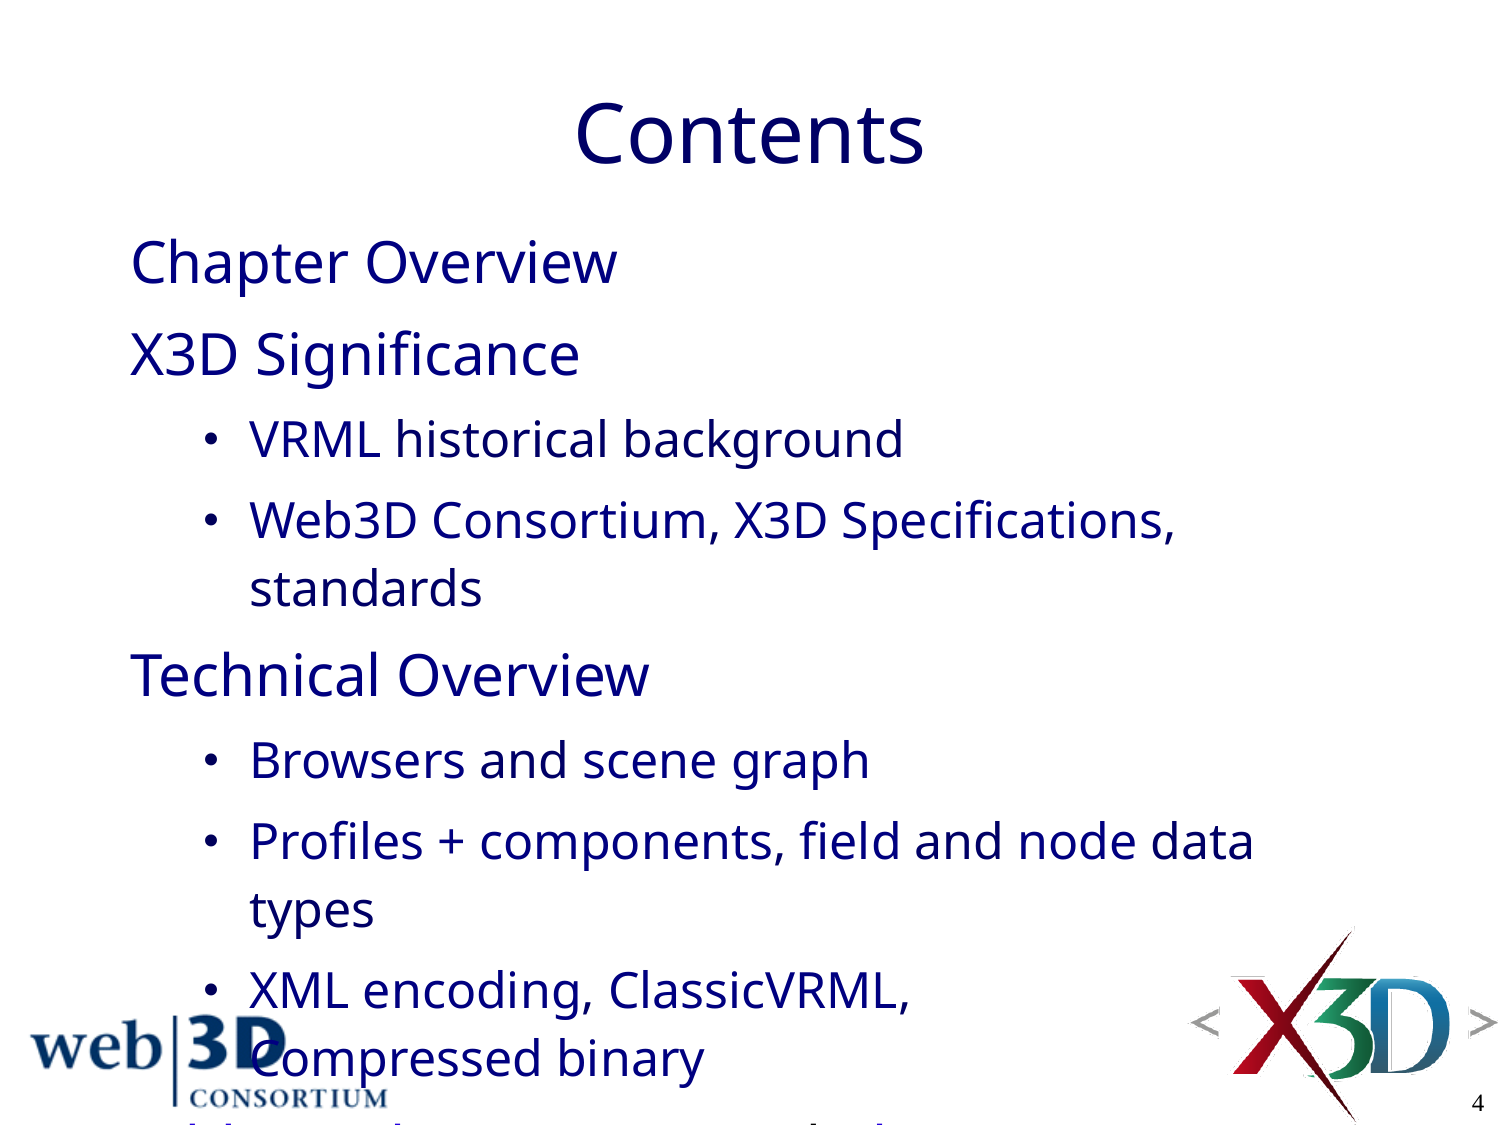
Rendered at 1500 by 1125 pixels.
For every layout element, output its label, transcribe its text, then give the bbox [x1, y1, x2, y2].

title Contents [112, 37, 1388, 213]
picture [1187, 926, 1500, 1125]
picture [12, 998, 413, 1118]
list Chapter Overview X3D Significance VRML historical background Web3D Consortium, X3D Specifications, standards Technical Overview Browsers and scene graph Profiles + components, field and node data types XML encoding, ClassicVRML, Compressed binary Additional Resources and Chapter Summary References and Book testimonials [112, 213, 1388, 995]
